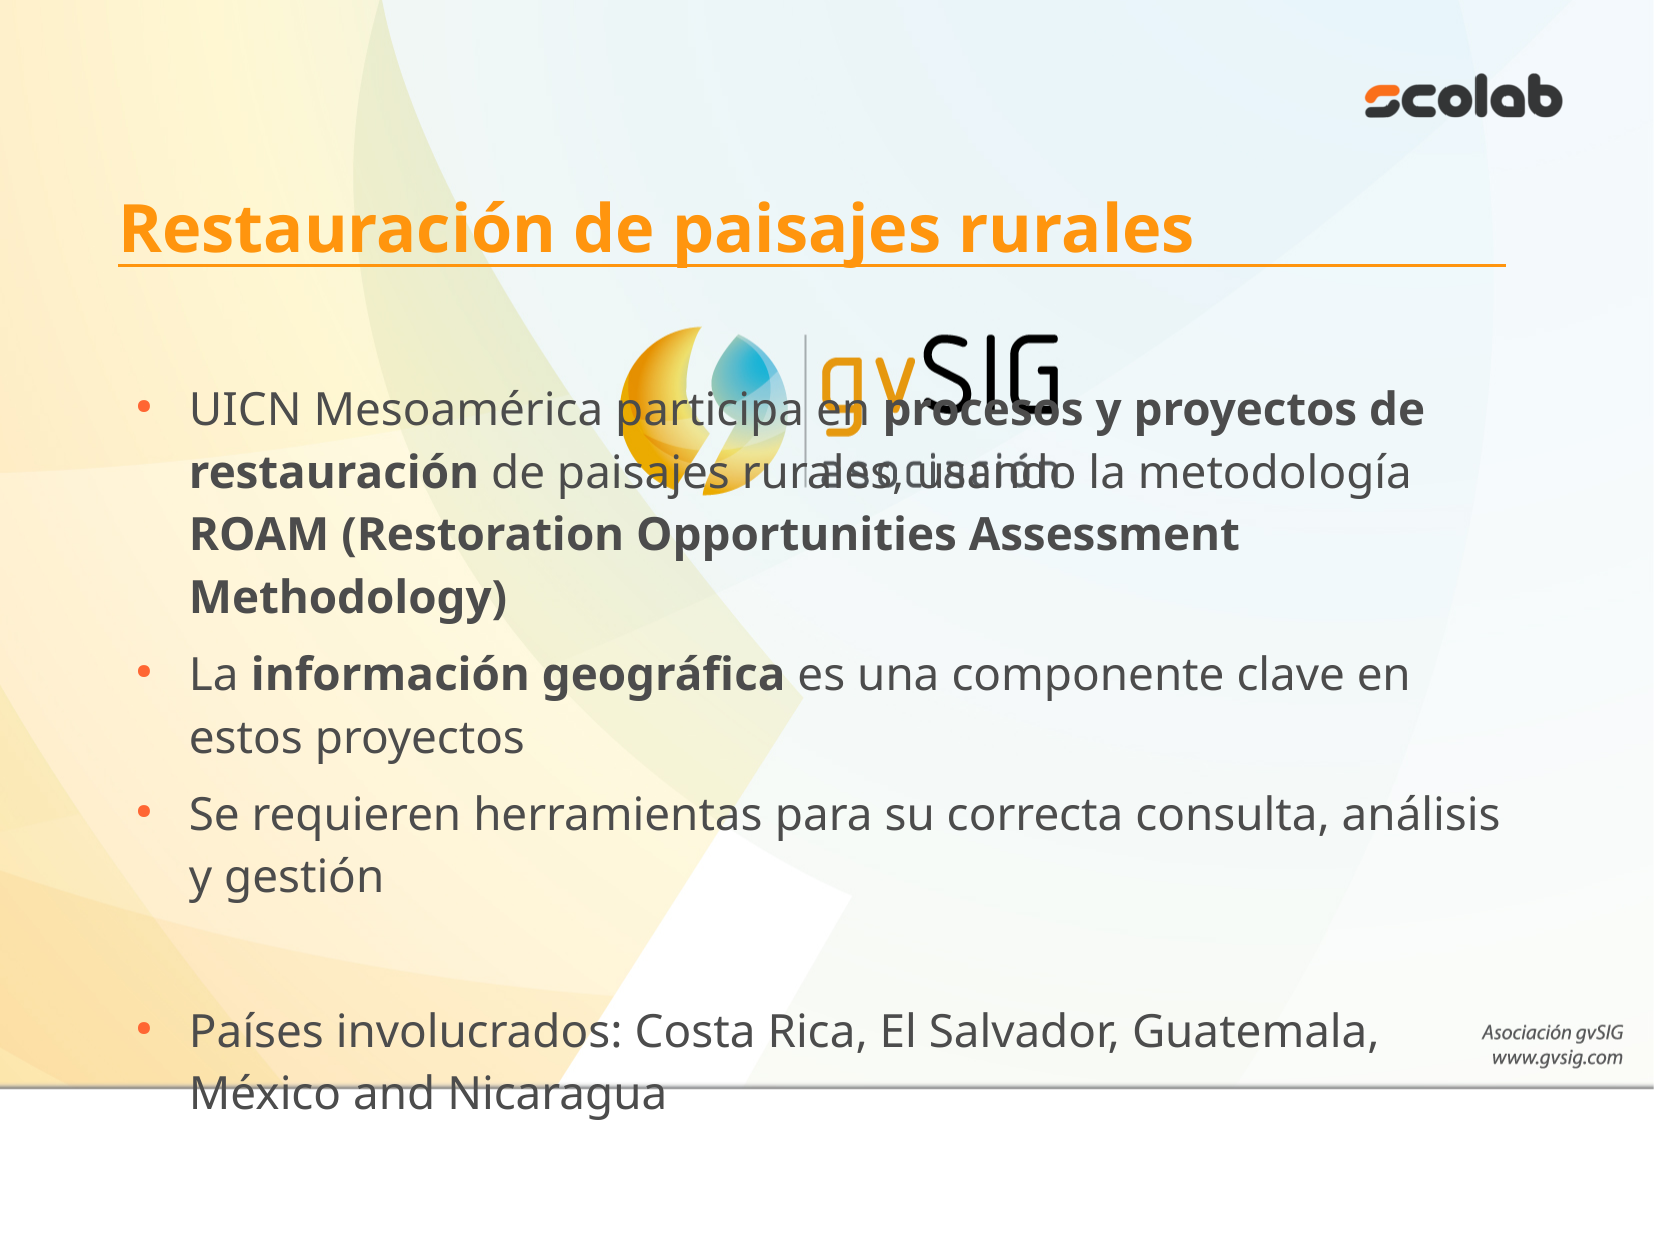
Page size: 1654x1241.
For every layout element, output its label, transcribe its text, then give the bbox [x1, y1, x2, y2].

list UICN Mesoamérica participa en procesos y proyectos de restauración de paisajes rurales, usando la metodología ROAM (Restoration Opportunities Assessment Methodology) La información geográfica es una componente clave en estos proyectos Se requieren herramientas para su correcta consulta, análisis y gestión Países involucrados: Costa Rica, El Salvador, Guatemala, México and Nicaragua [118, 299, 1506, 1123]
picture [0, 0, 1654, 1241]
title Restauración de paisajes rurales [118, 177, 1607, 276]
